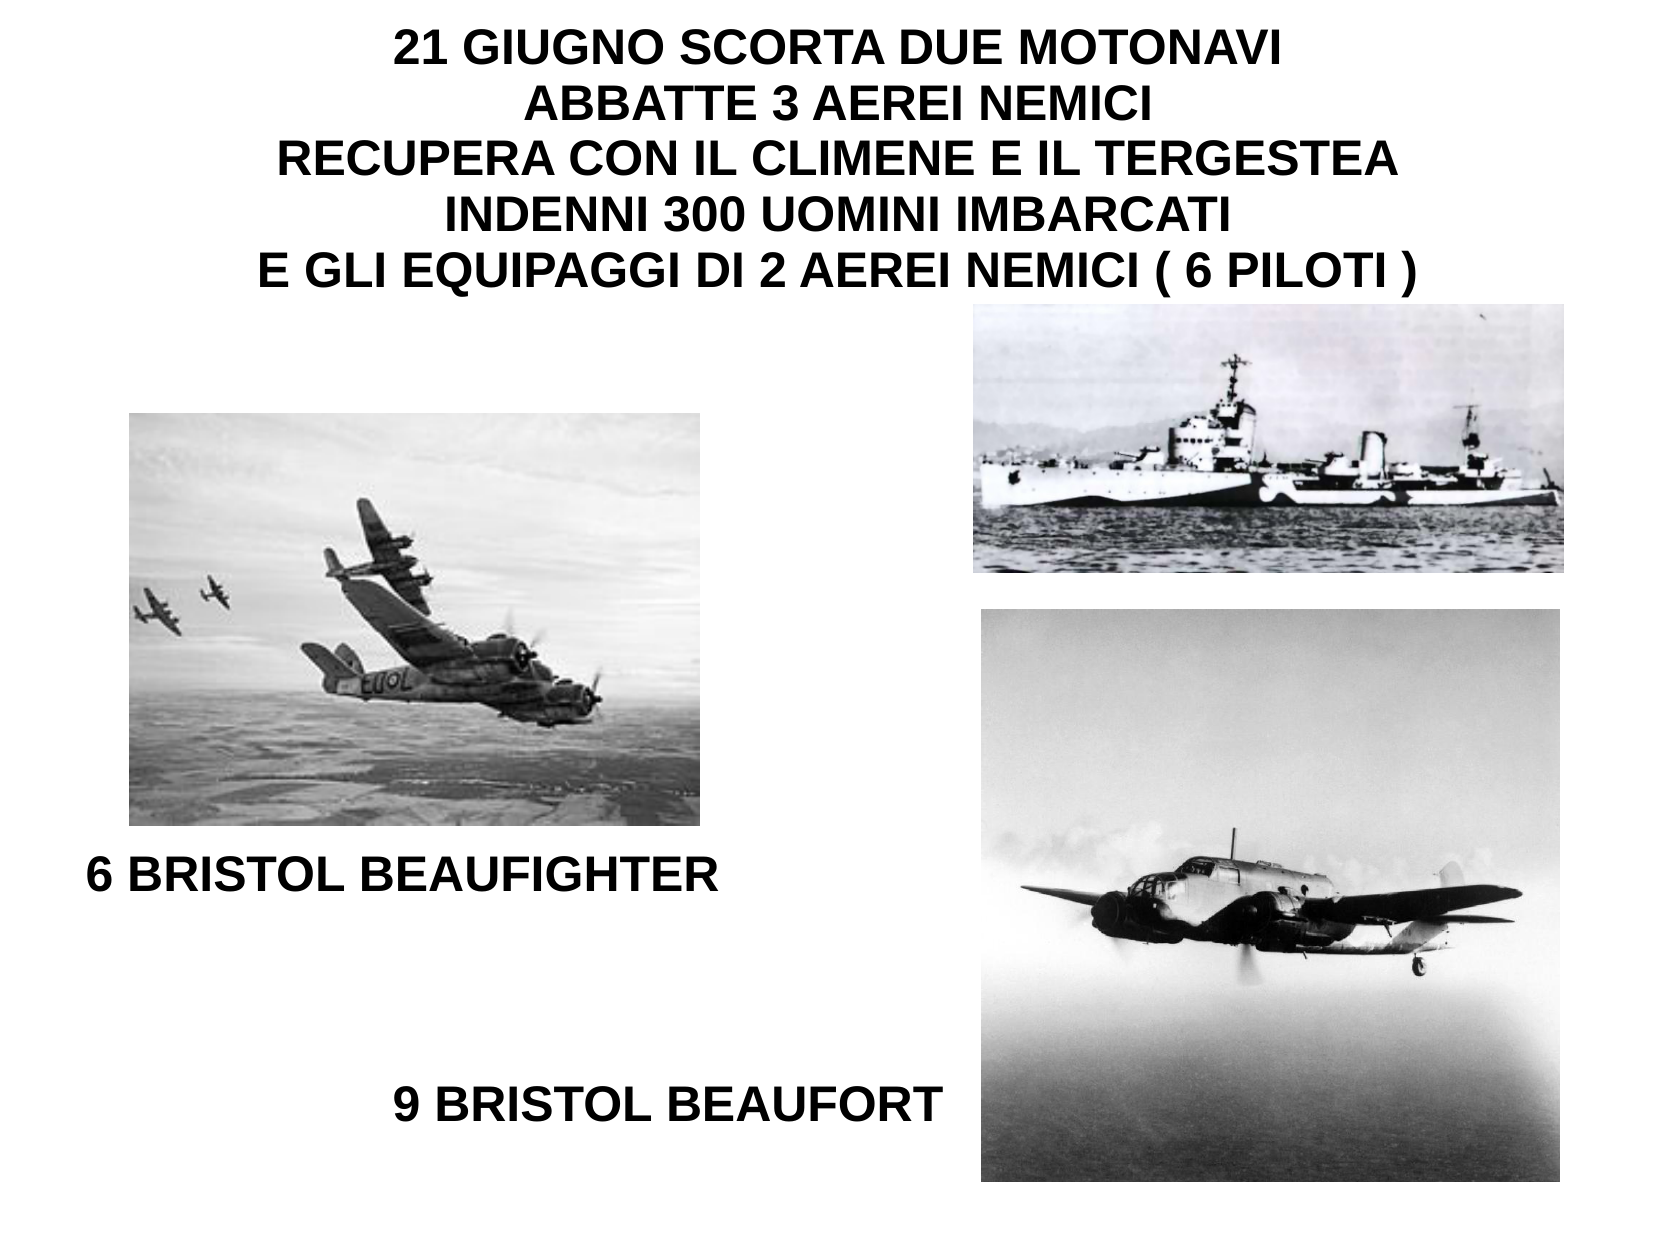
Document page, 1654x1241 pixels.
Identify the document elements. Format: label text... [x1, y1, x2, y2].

text_box 9 BRISTOL BEAUFORT [377, 1068, 959, 1140]
picture [973, 304, 1564, 573]
text_box 6 BRISTOL BEAUFIGHTER [70, 838, 735, 910]
picture [129, 413, 700, 826]
text_box 21 GIUGNO SCORTA DUE MOTONAVI ABBATTE 3 AEREI NEMICI RECUPERA CON IL CLIMENE E IL TERGESTEA INDENNI 300 UOMINI IMBARCATI E GLI EQUIPAGGI DI 2 AEREI NEMICI ( 6 PILOTI ) [242, 11, 1435, 306]
picture [981, 609, 1560, 1182]
